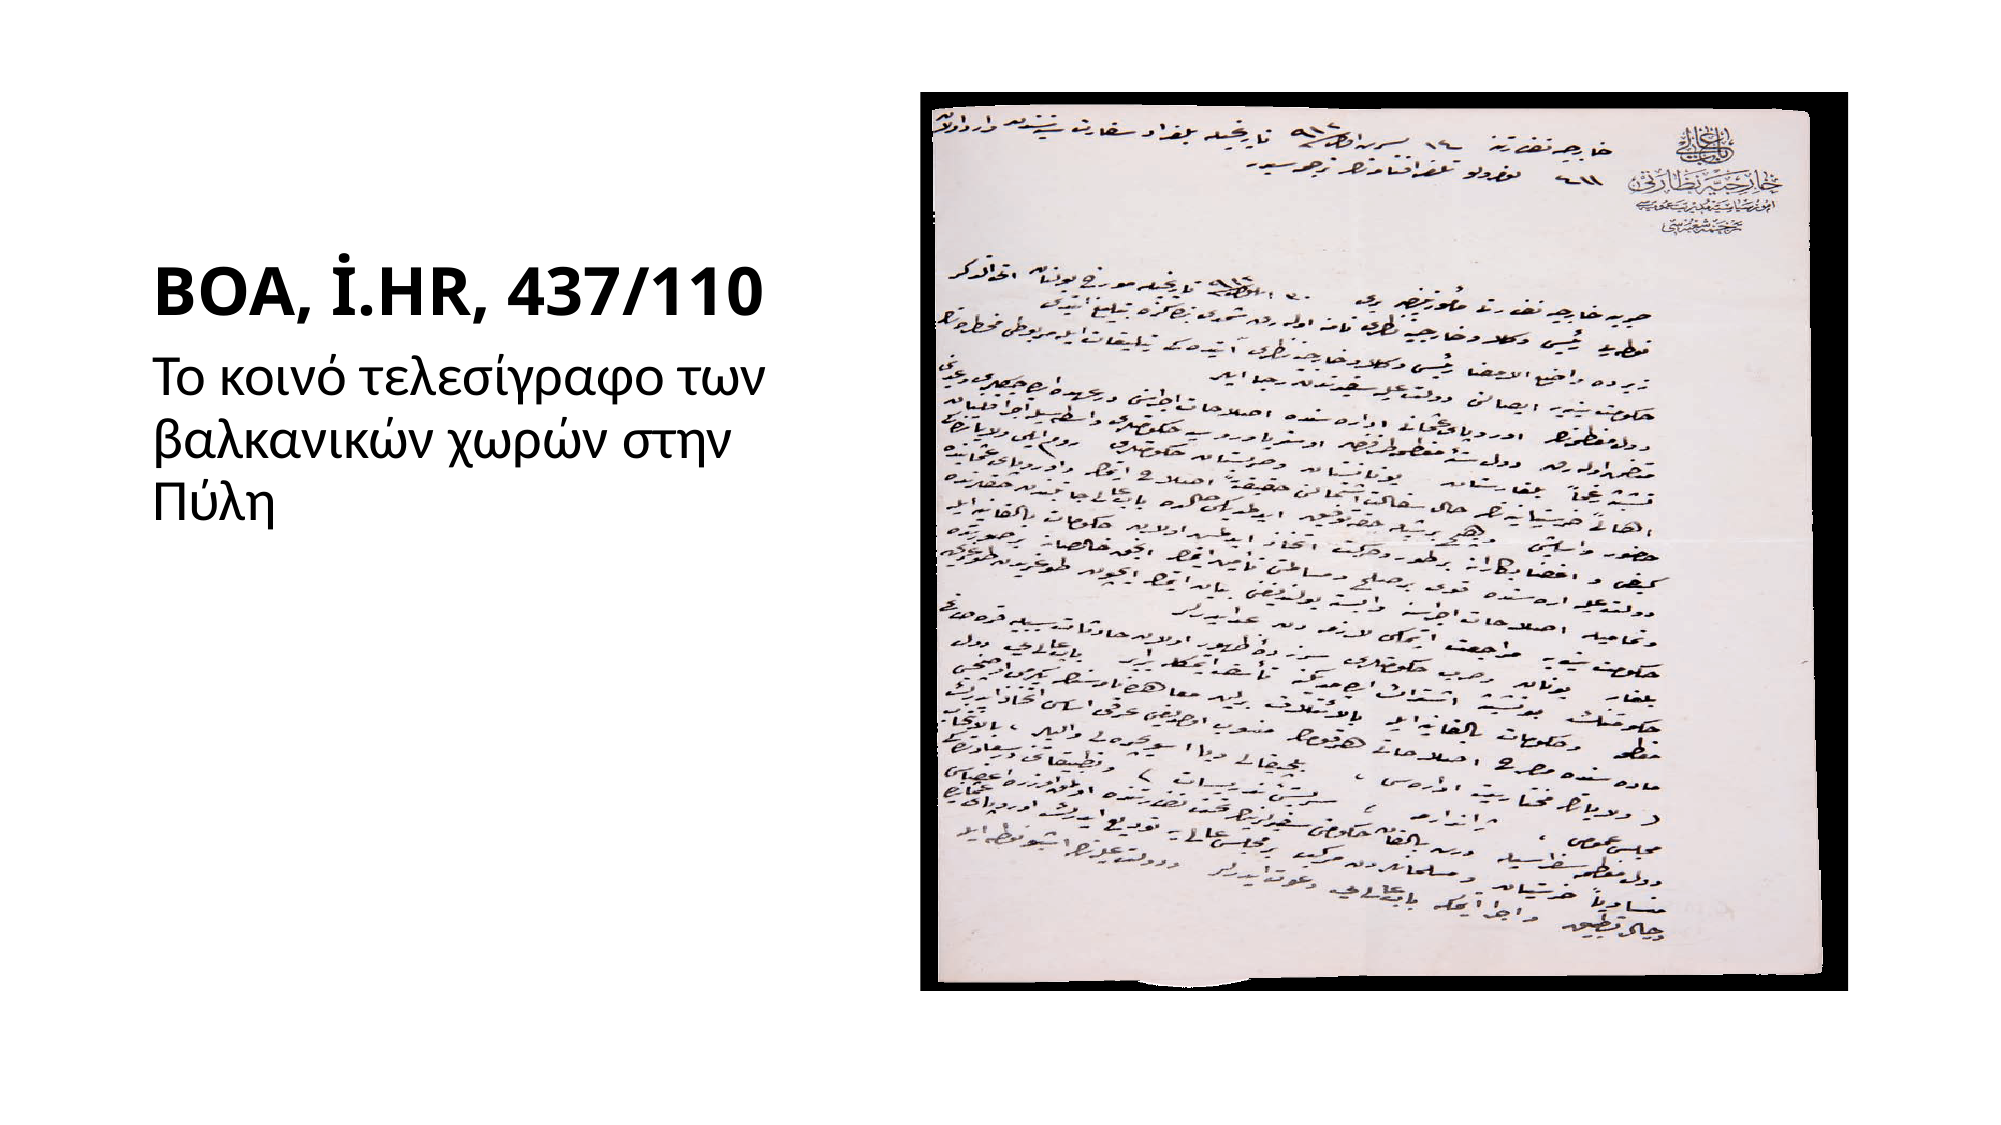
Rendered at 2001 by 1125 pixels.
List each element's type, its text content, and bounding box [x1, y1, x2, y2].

title ΒΟΑ, İ.HR, 437/110 [137, 75, 783, 337]
picture [920, 92, 1849, 991]
list Το κοινό τελεσίγραφο των βαλκανικών χωρών στην Πύλη [137, 337, 783, 963]
